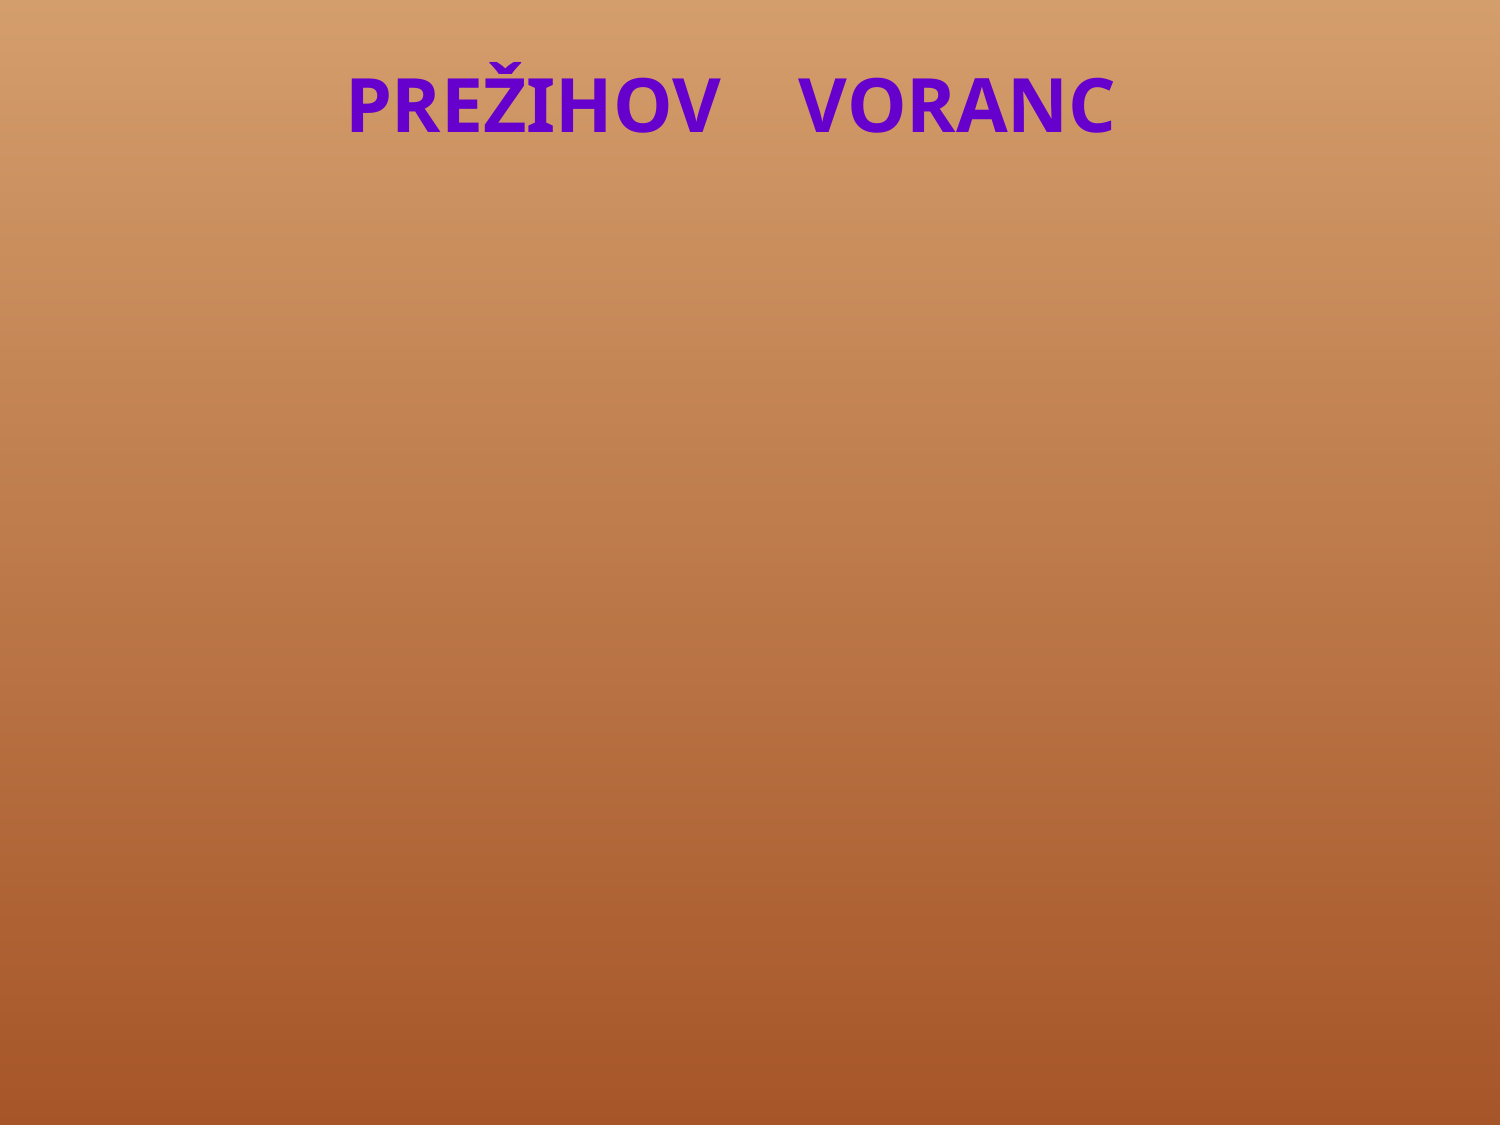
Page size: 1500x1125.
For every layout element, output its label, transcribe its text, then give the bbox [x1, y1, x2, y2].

text_box PREŽIHOV VORANC [62, 50, 1400, 763]
